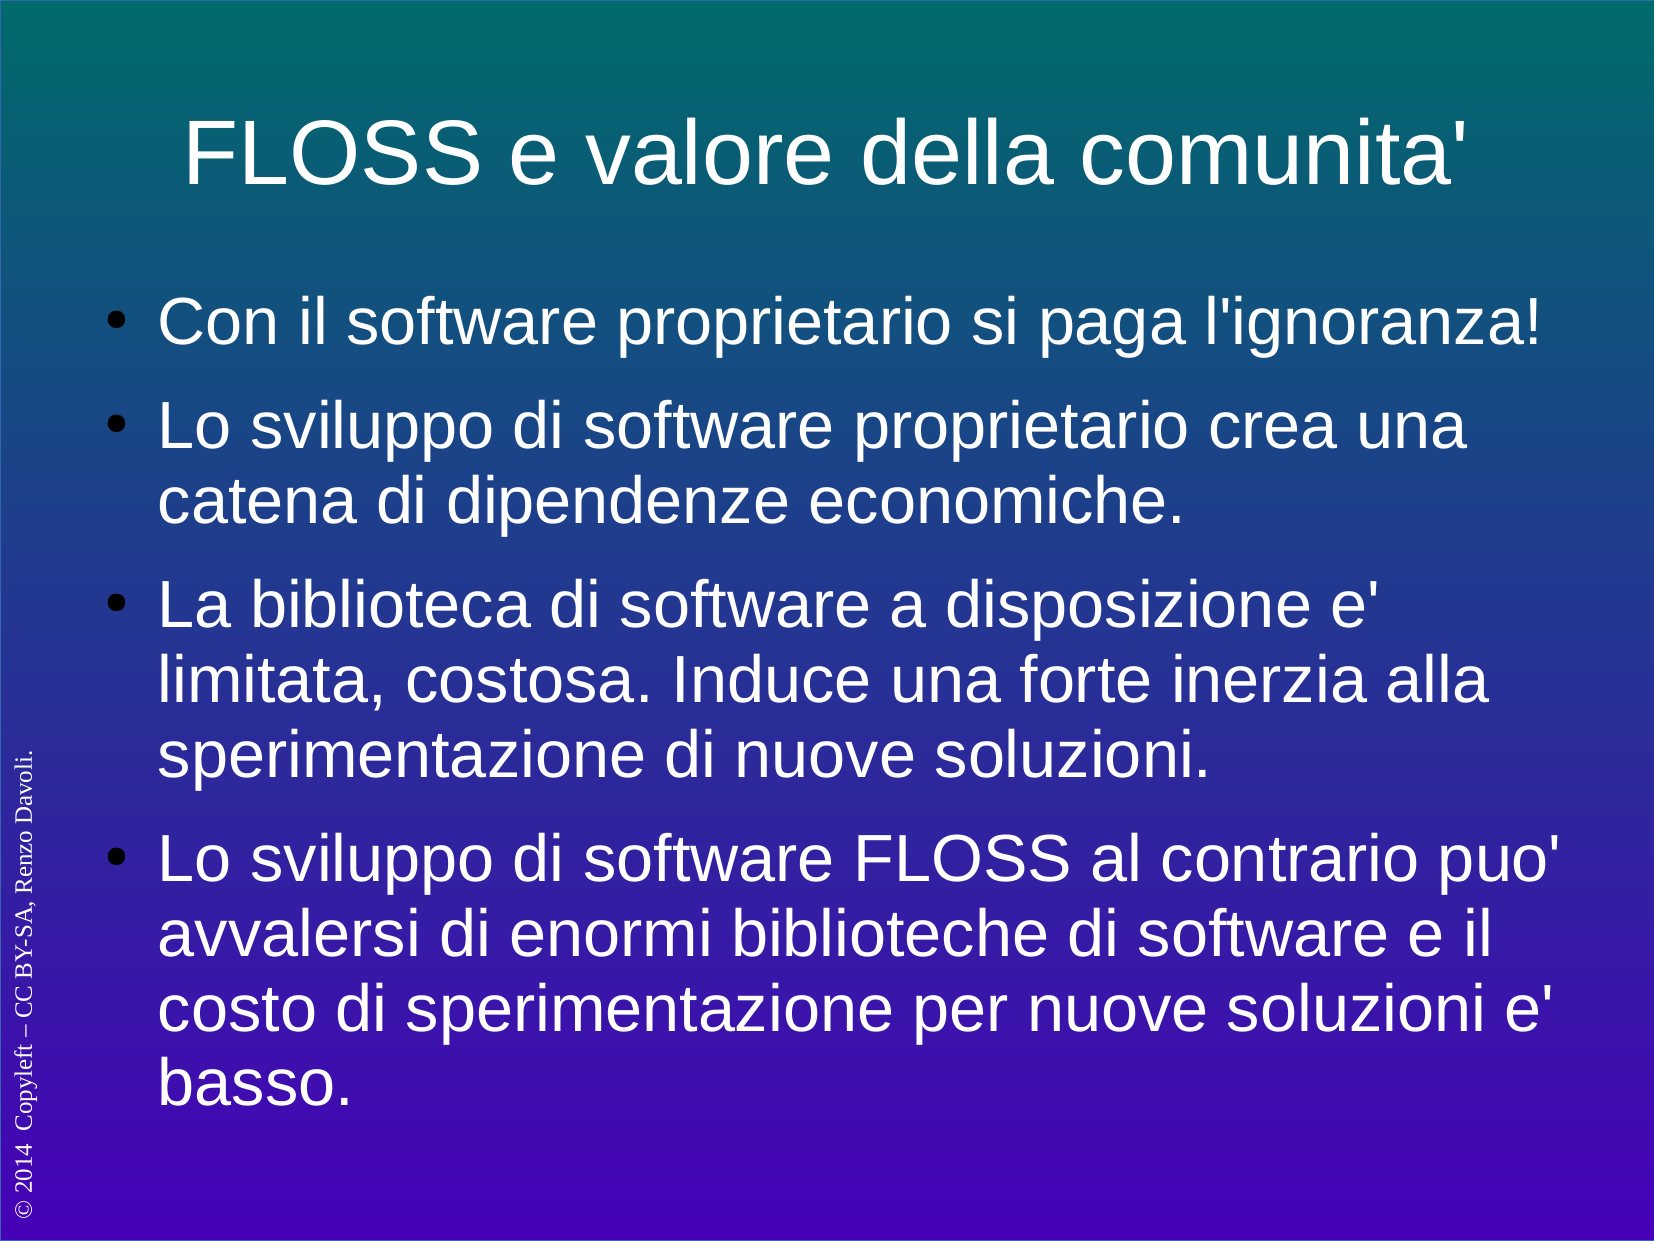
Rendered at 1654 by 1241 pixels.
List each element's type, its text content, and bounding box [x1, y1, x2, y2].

title FLOSS e valore della comunita' [82, 49, 1571, 257]
list Con il software proprietario si paga l'ignoranza! Lo sviluppo di software proprietario crea una catena di dipendenze economiche. La biblioteca di software a disposizione e' limitata, costosa. Induce una forte inerzia alla sperimentazione di nuove soluzioni. Lo sviluppo di software FLOSS al contrario puo' avvalersi di enormi biblioteche di software e il costo di sperimentazione per nuove soluzioni e' basso. [86, 283, 1576, 1121]
